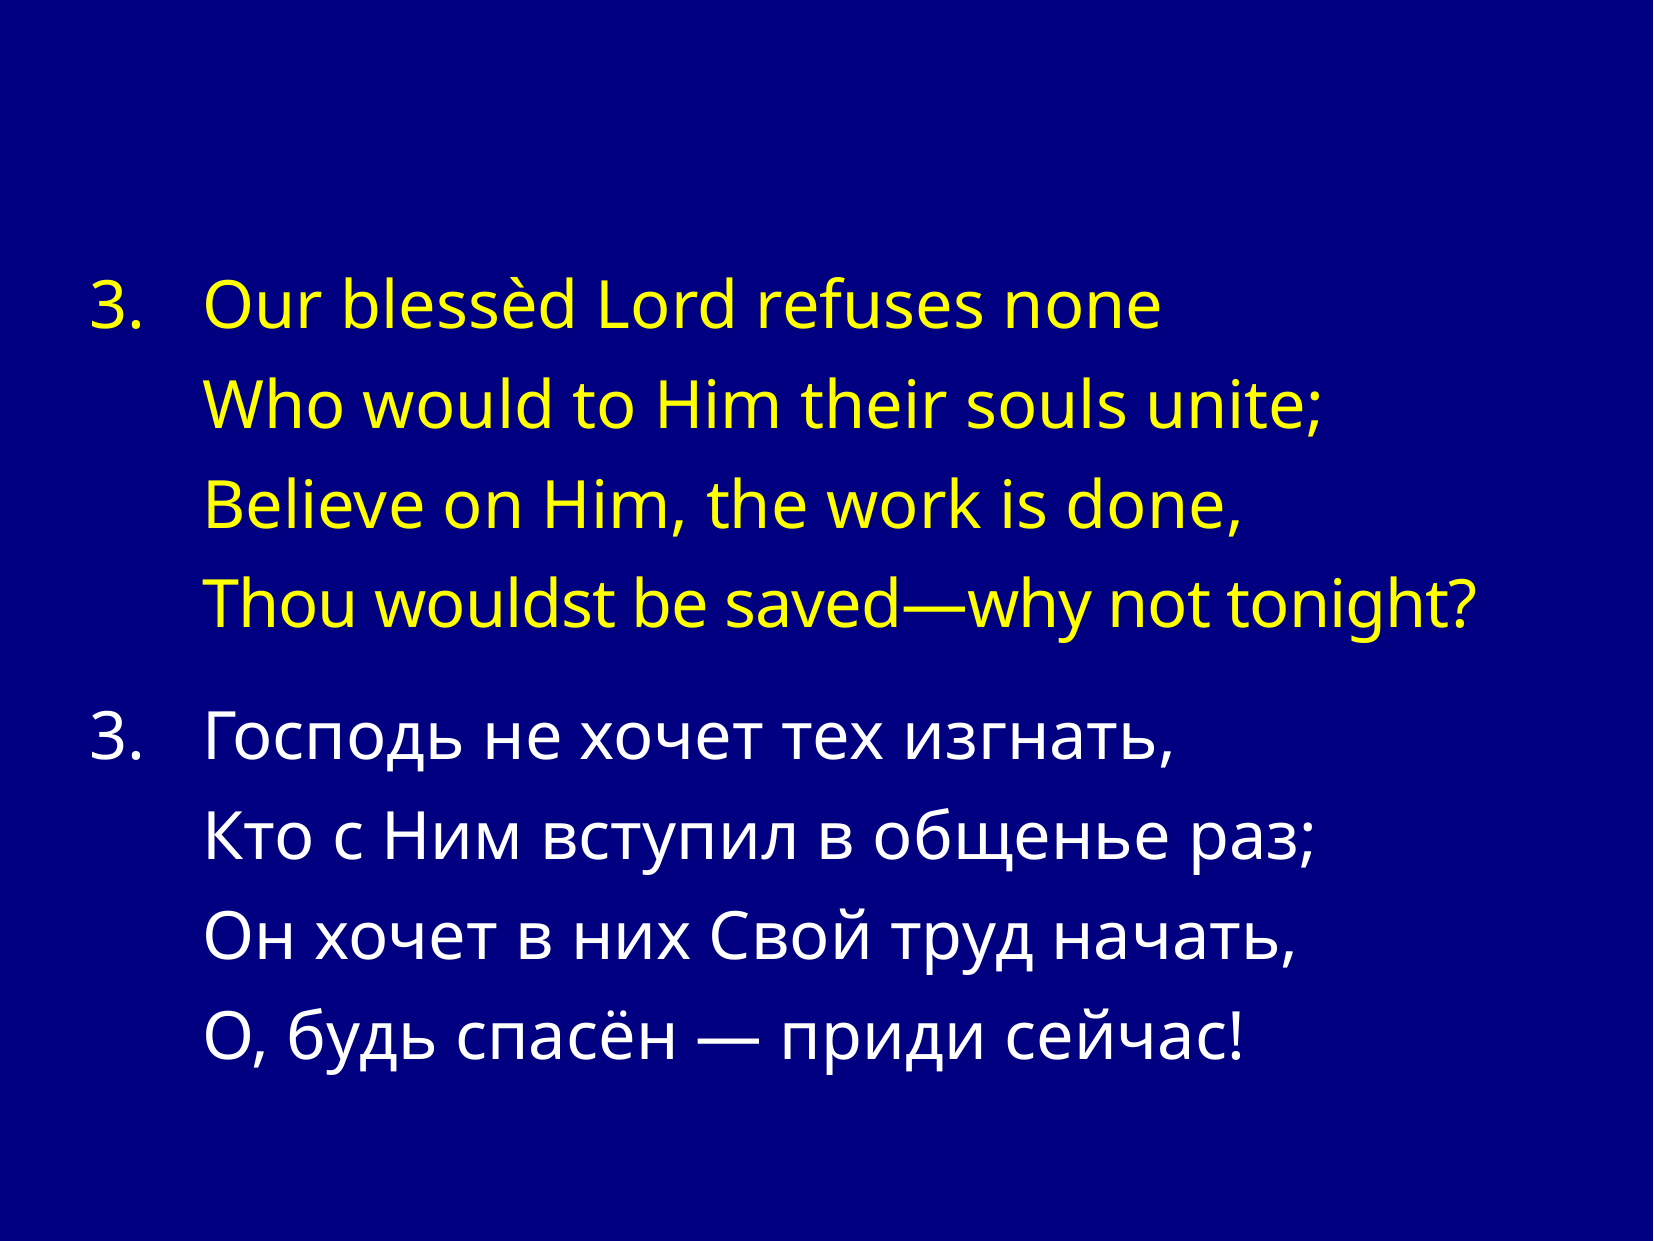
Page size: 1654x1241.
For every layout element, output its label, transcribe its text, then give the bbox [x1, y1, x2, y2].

text_box 3. Our blessèd Lord refuses none Who would to Him their souls unite; Believe on Him, the work is done, Thou wouldst be saved—why not tonight? [75, 150, 1653, 694]
text_box 3. Господь не хочет тех изгнать, Кто с Ним вступил в общенье раз; Он хочет в них Свой труд начать, О, будь спасён — приди сейчас! [75, 581, 1576, 1163]
